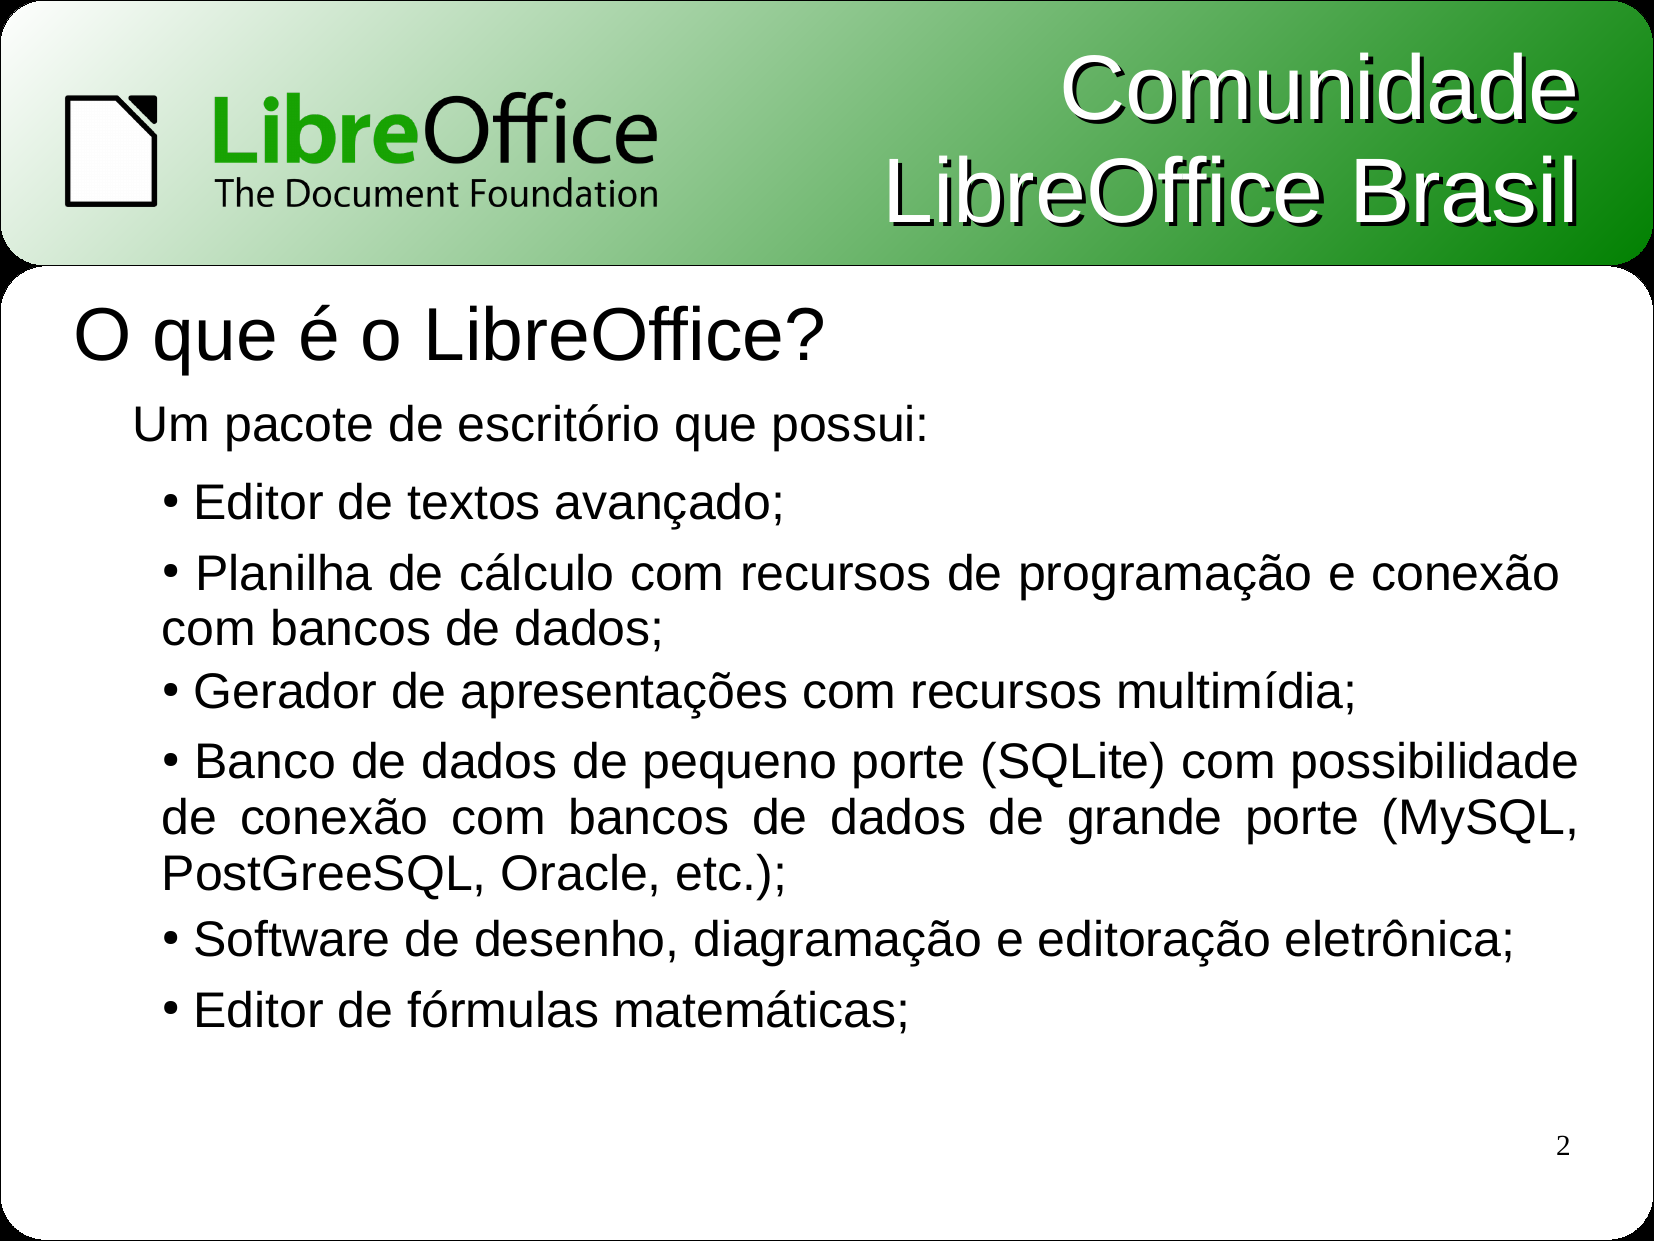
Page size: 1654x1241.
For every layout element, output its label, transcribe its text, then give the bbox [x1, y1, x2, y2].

text_box Um pacote de escritório que possui: [118, 388, 1595, 459]
text_box Editor de textos avançado; [147, 466, 1595, 538]
text_box Editor de fórmulas matemáticas; [147, 974, 1595, 1046]
text_box Gerador de apresentações com recursos multimídia; [147, 655, 1595, 726]
text_box Software de desenho, diagramação e editoração eletrônica; [147, 903, 1595, 974]
text_box Banco de dados de pequeno porte (SQLite) com possibilidade de conexão com bancos de dados de grande porte (MySQL, PostGreeSQL, Oracle, etc.); [147, 726, 1595, 903]
text_box Planilha de cálculo com recursos de programação e conexão com bancos de dados; [147, 538, 1595, 655]
text_box Comunidade LibreOffice Brasil [856, 29, 1595, 250]
text_box O que é o LibreOffice? [59, 285, 1625, 384]
picture [29, 65, 701, 237]
